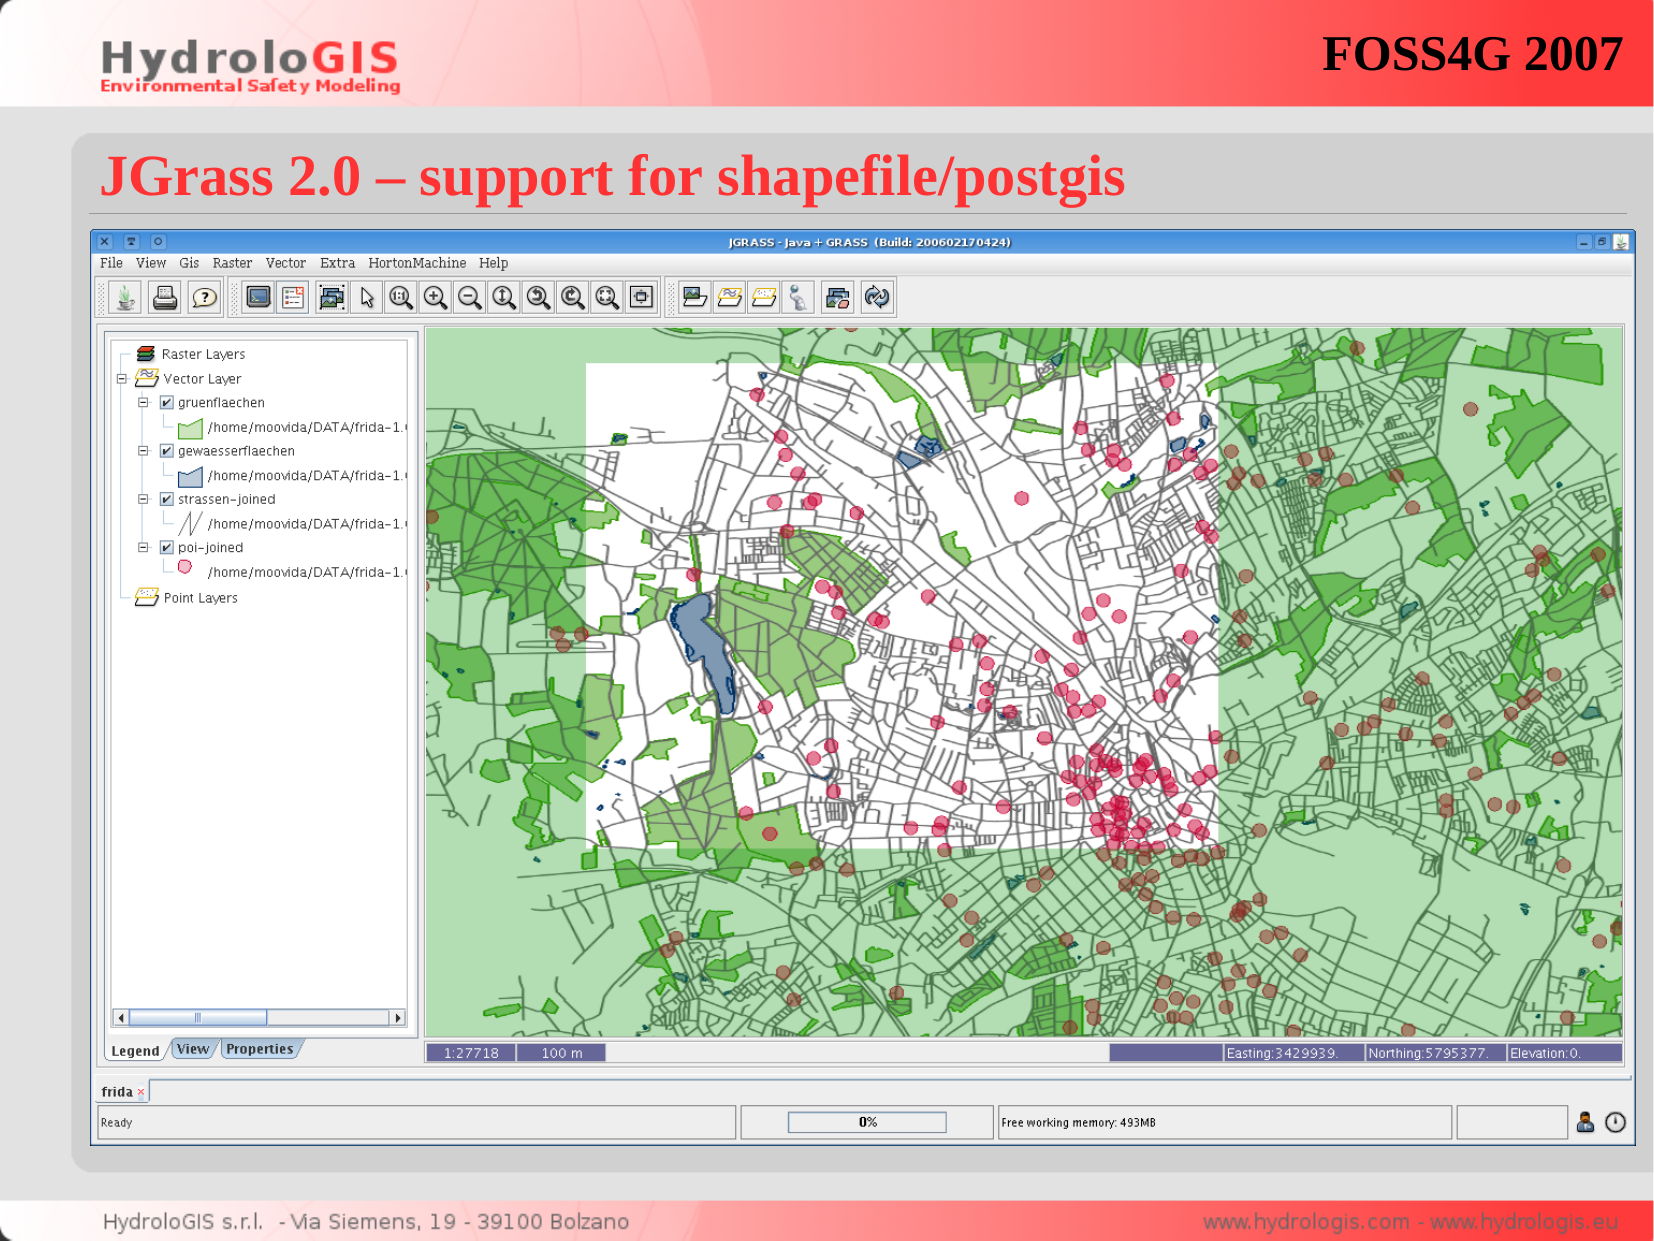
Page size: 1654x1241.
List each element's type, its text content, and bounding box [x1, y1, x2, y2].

picture [0, 0, 1654, 1241]
title JGrass 2.0 – support for shapefile/postgis [99, 135, 1389, 213]
